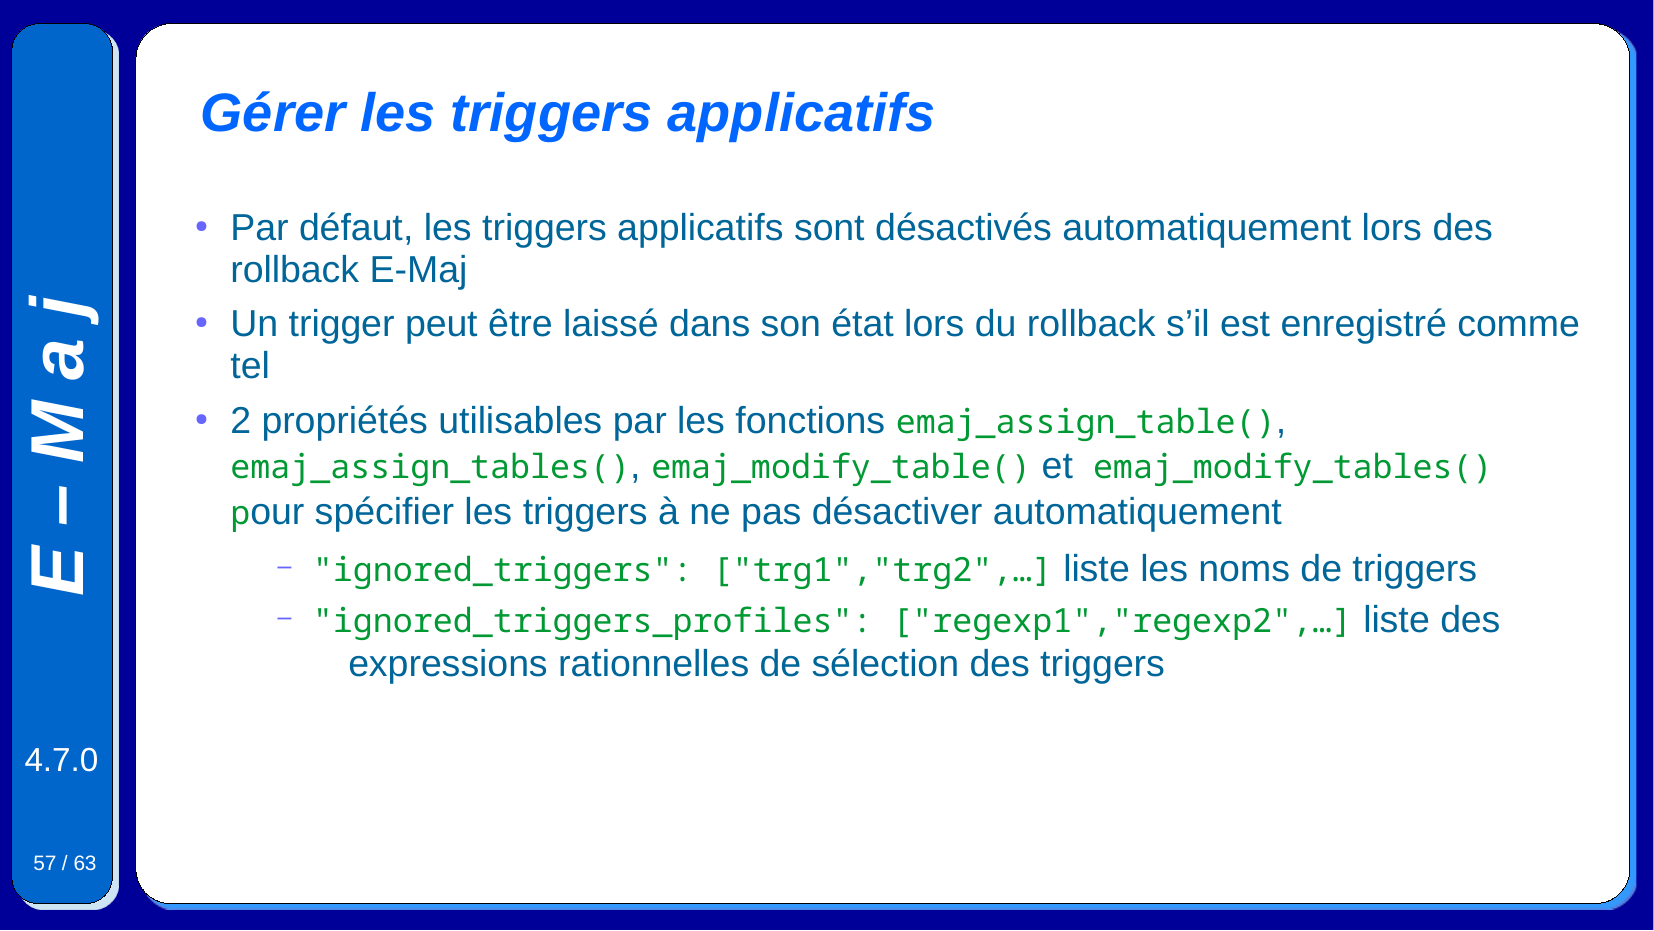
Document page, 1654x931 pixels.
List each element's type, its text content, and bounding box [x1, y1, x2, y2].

title Gérer les triggers applicatifs [200, 34, 1575, 191]
list Par défaut, les triggers applicatifs sont désactivés automatiquement lors des rollback E-Maj Un trigger peut être laissé dans son état lors du rollback s’il est enregistré comme tel 2 propriétés utilisables par les fonctions emaj_assign_table(), emaj_assign_tables(), emaj_modify_table() et emaj_modify_tables() pour spécifier les triggers à ne pas désactiver automatiquement "ignored_triggers": ["trg1","trg2",…] liste les noms de triggers "ignored_triggers_profiles": ["regexp1","regexp2",…] liste des expressions rationnelles de sélection des triggers [177, 206, 1587, 880]
